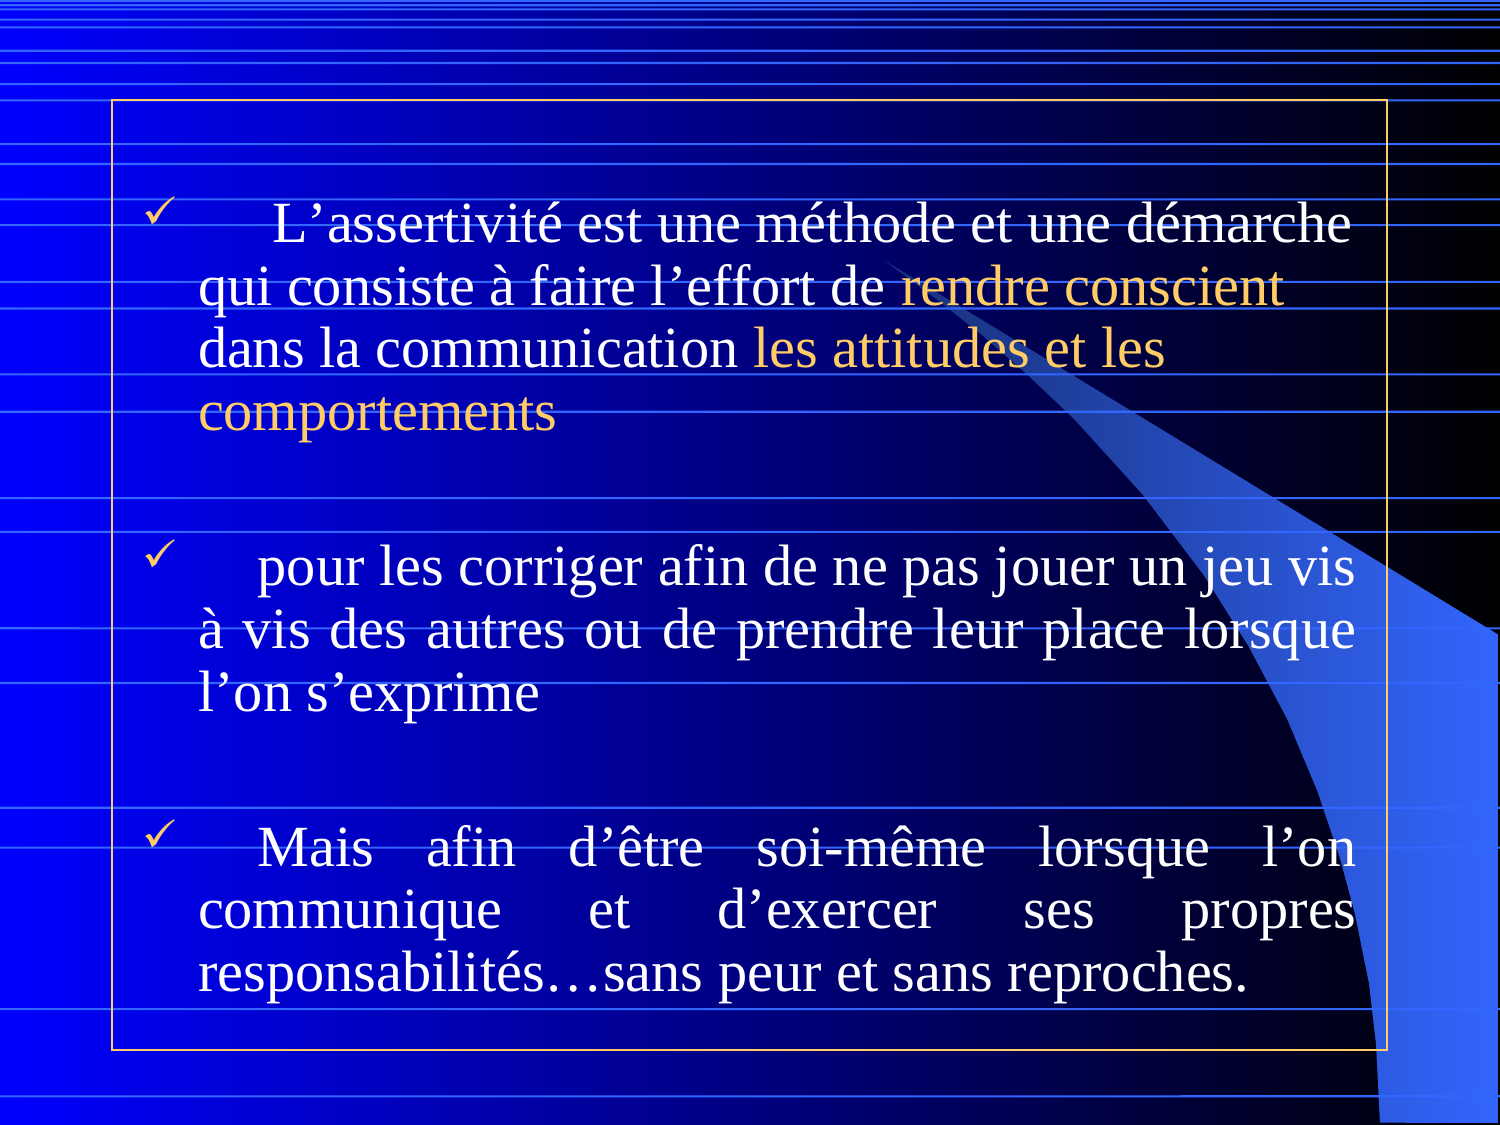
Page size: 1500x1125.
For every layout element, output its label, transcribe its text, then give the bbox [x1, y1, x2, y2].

list L’assertivité est une méthode et une démarche qui consiste à faire l’effort de rendre conscient dans la communication les attitudes et les comportements pour les corriger afin de ne pas jouer un jeu vis à vis des autres ou de prendre leur place lorsque l’on s’exprime Mais afin d’être soi-même lorsque l’on communique et d’exercer ses propres responsabilités…sans peur et sans reproches. [111, 99, 1387, 1050]
